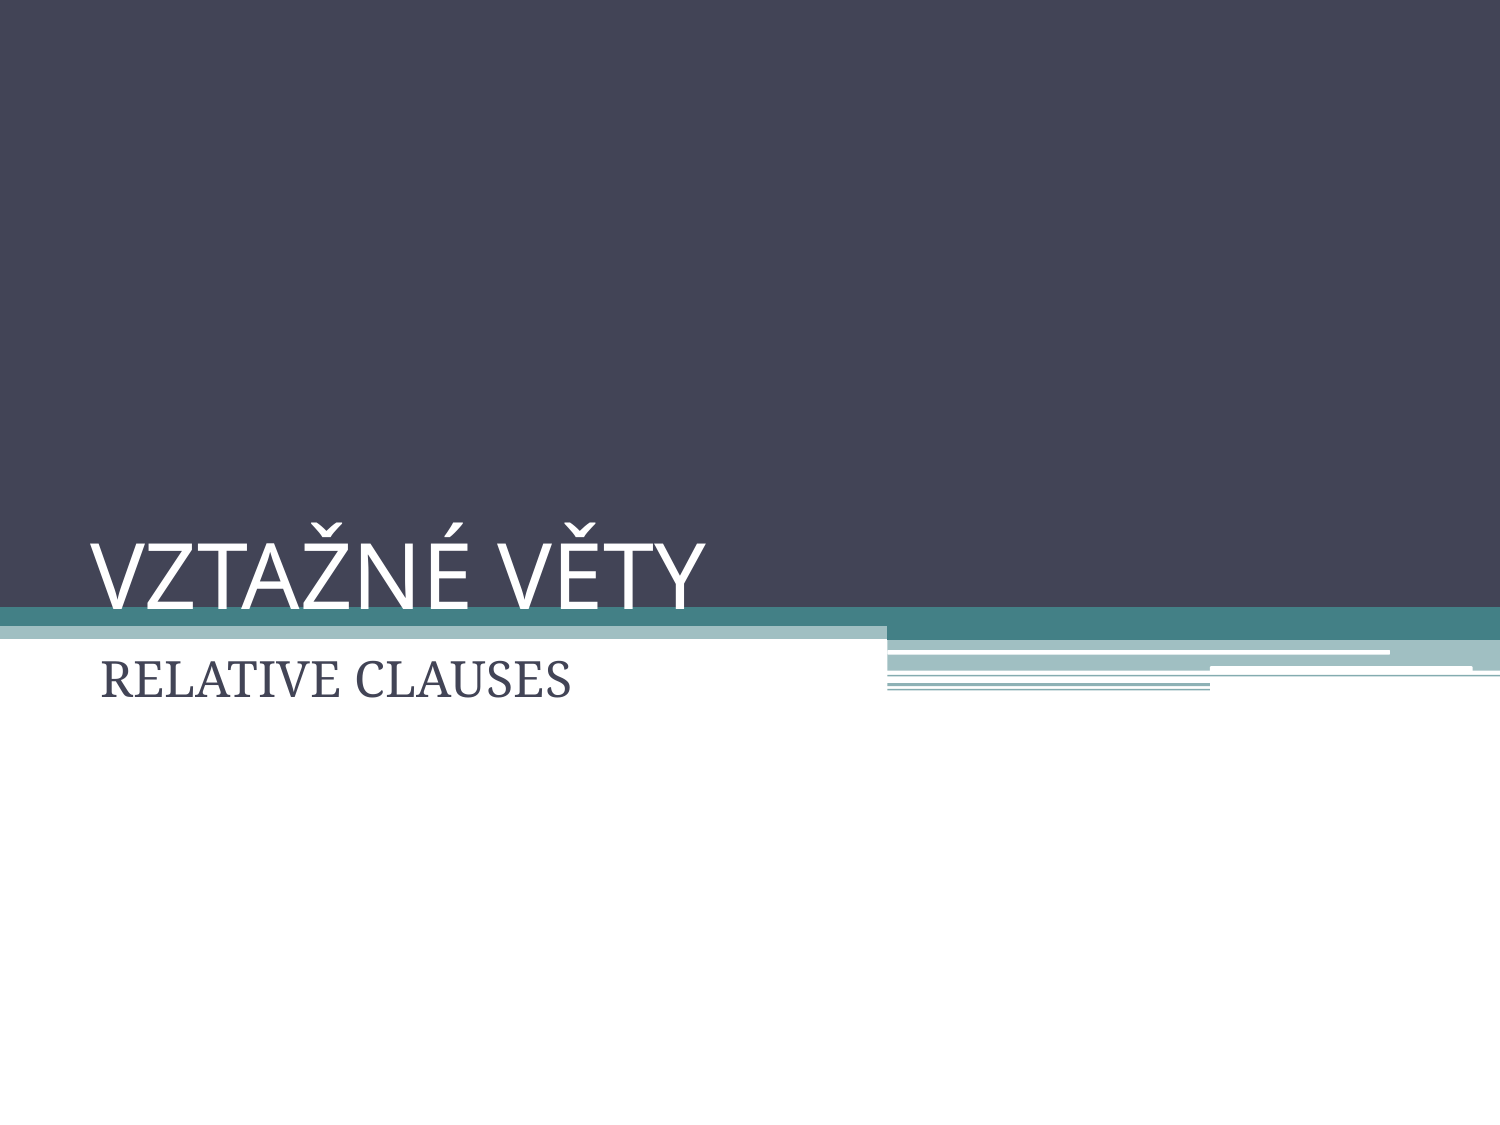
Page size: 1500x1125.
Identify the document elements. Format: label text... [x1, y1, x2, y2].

subtitle RELATIVE CLAUSES [75, 639, 888, 928]
title VZTAŽNÉ VĚTY [75, 394, 1463, 636]
